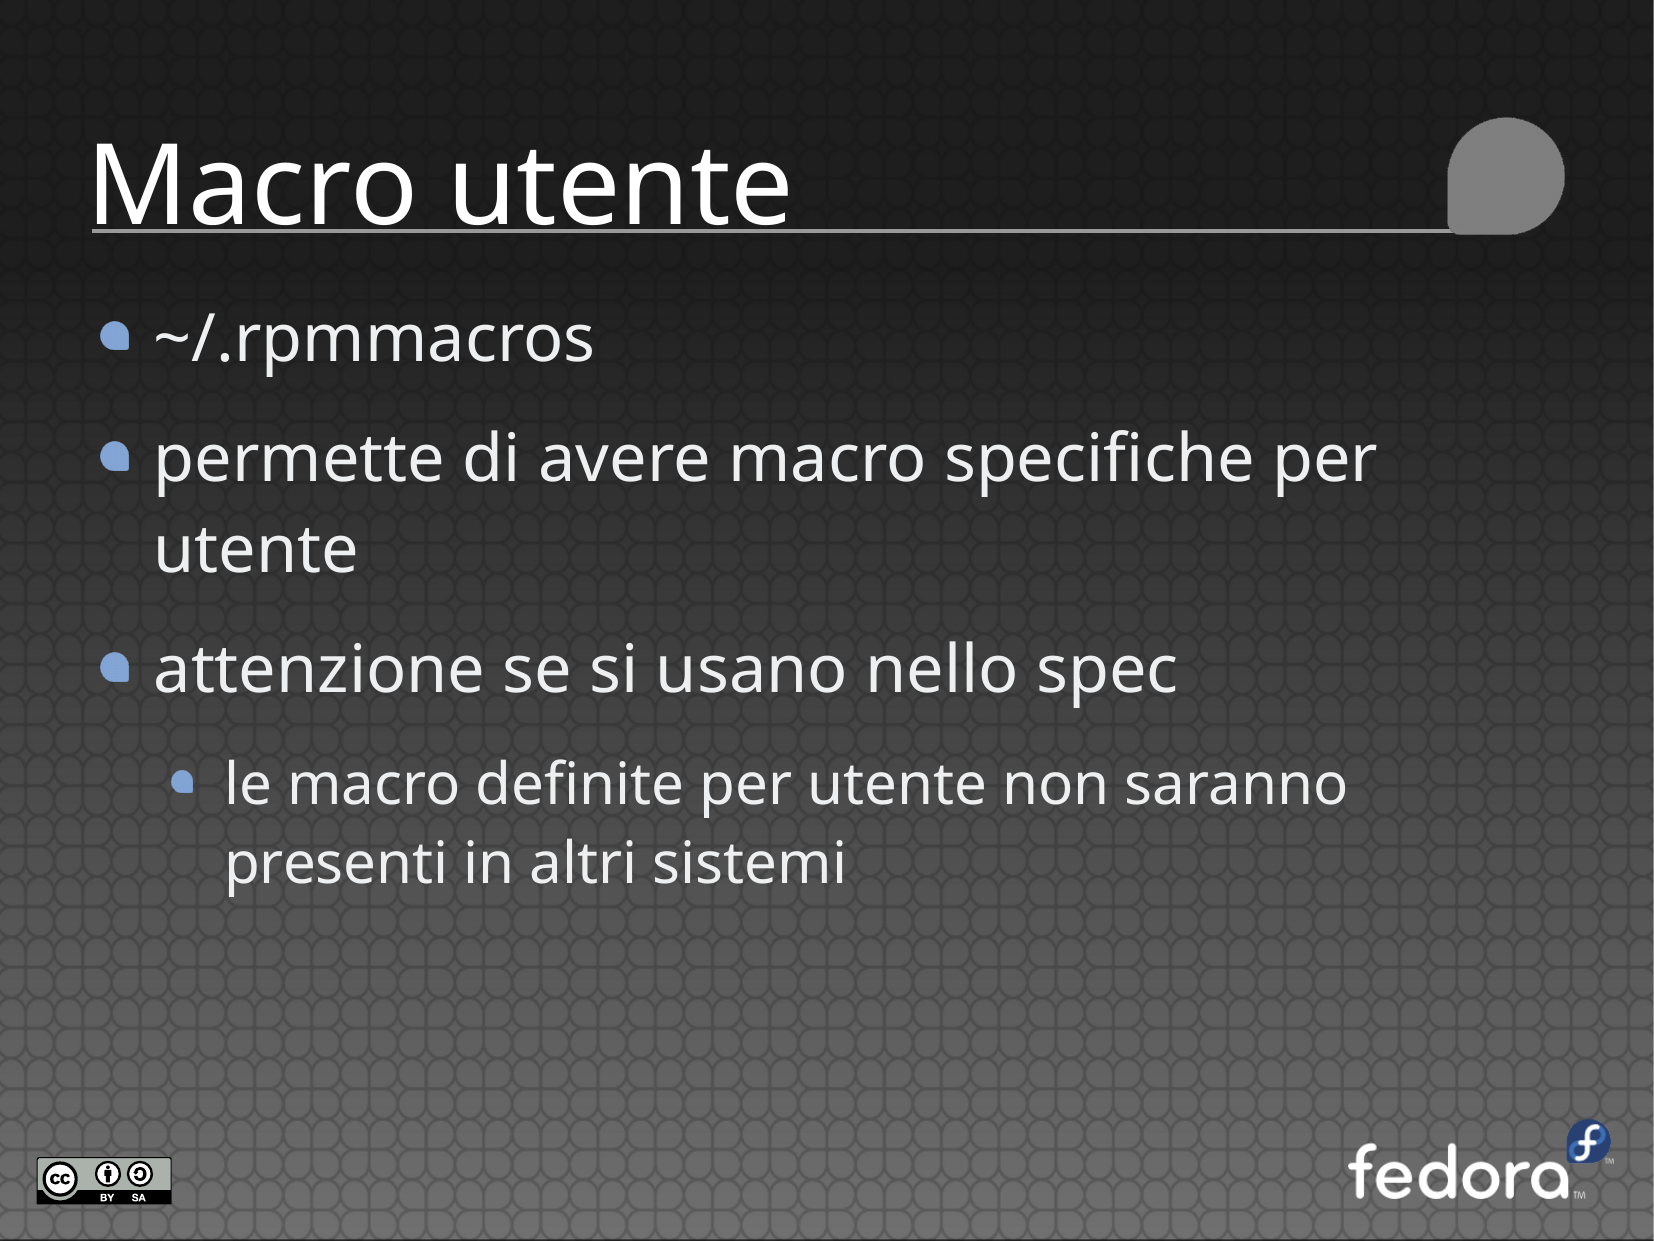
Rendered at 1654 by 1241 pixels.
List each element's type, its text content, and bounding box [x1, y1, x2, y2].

list ~/.rpmmacros permette di avere macro specifiche per utente attenzione se si usano nello spec le macro definite per utente non saranno presenti in altri sistemi [82, 290, 1571, 1109]
title Macro utente [86, 112, 1576, 249]
picture [0, 0, 1654, 1241]
